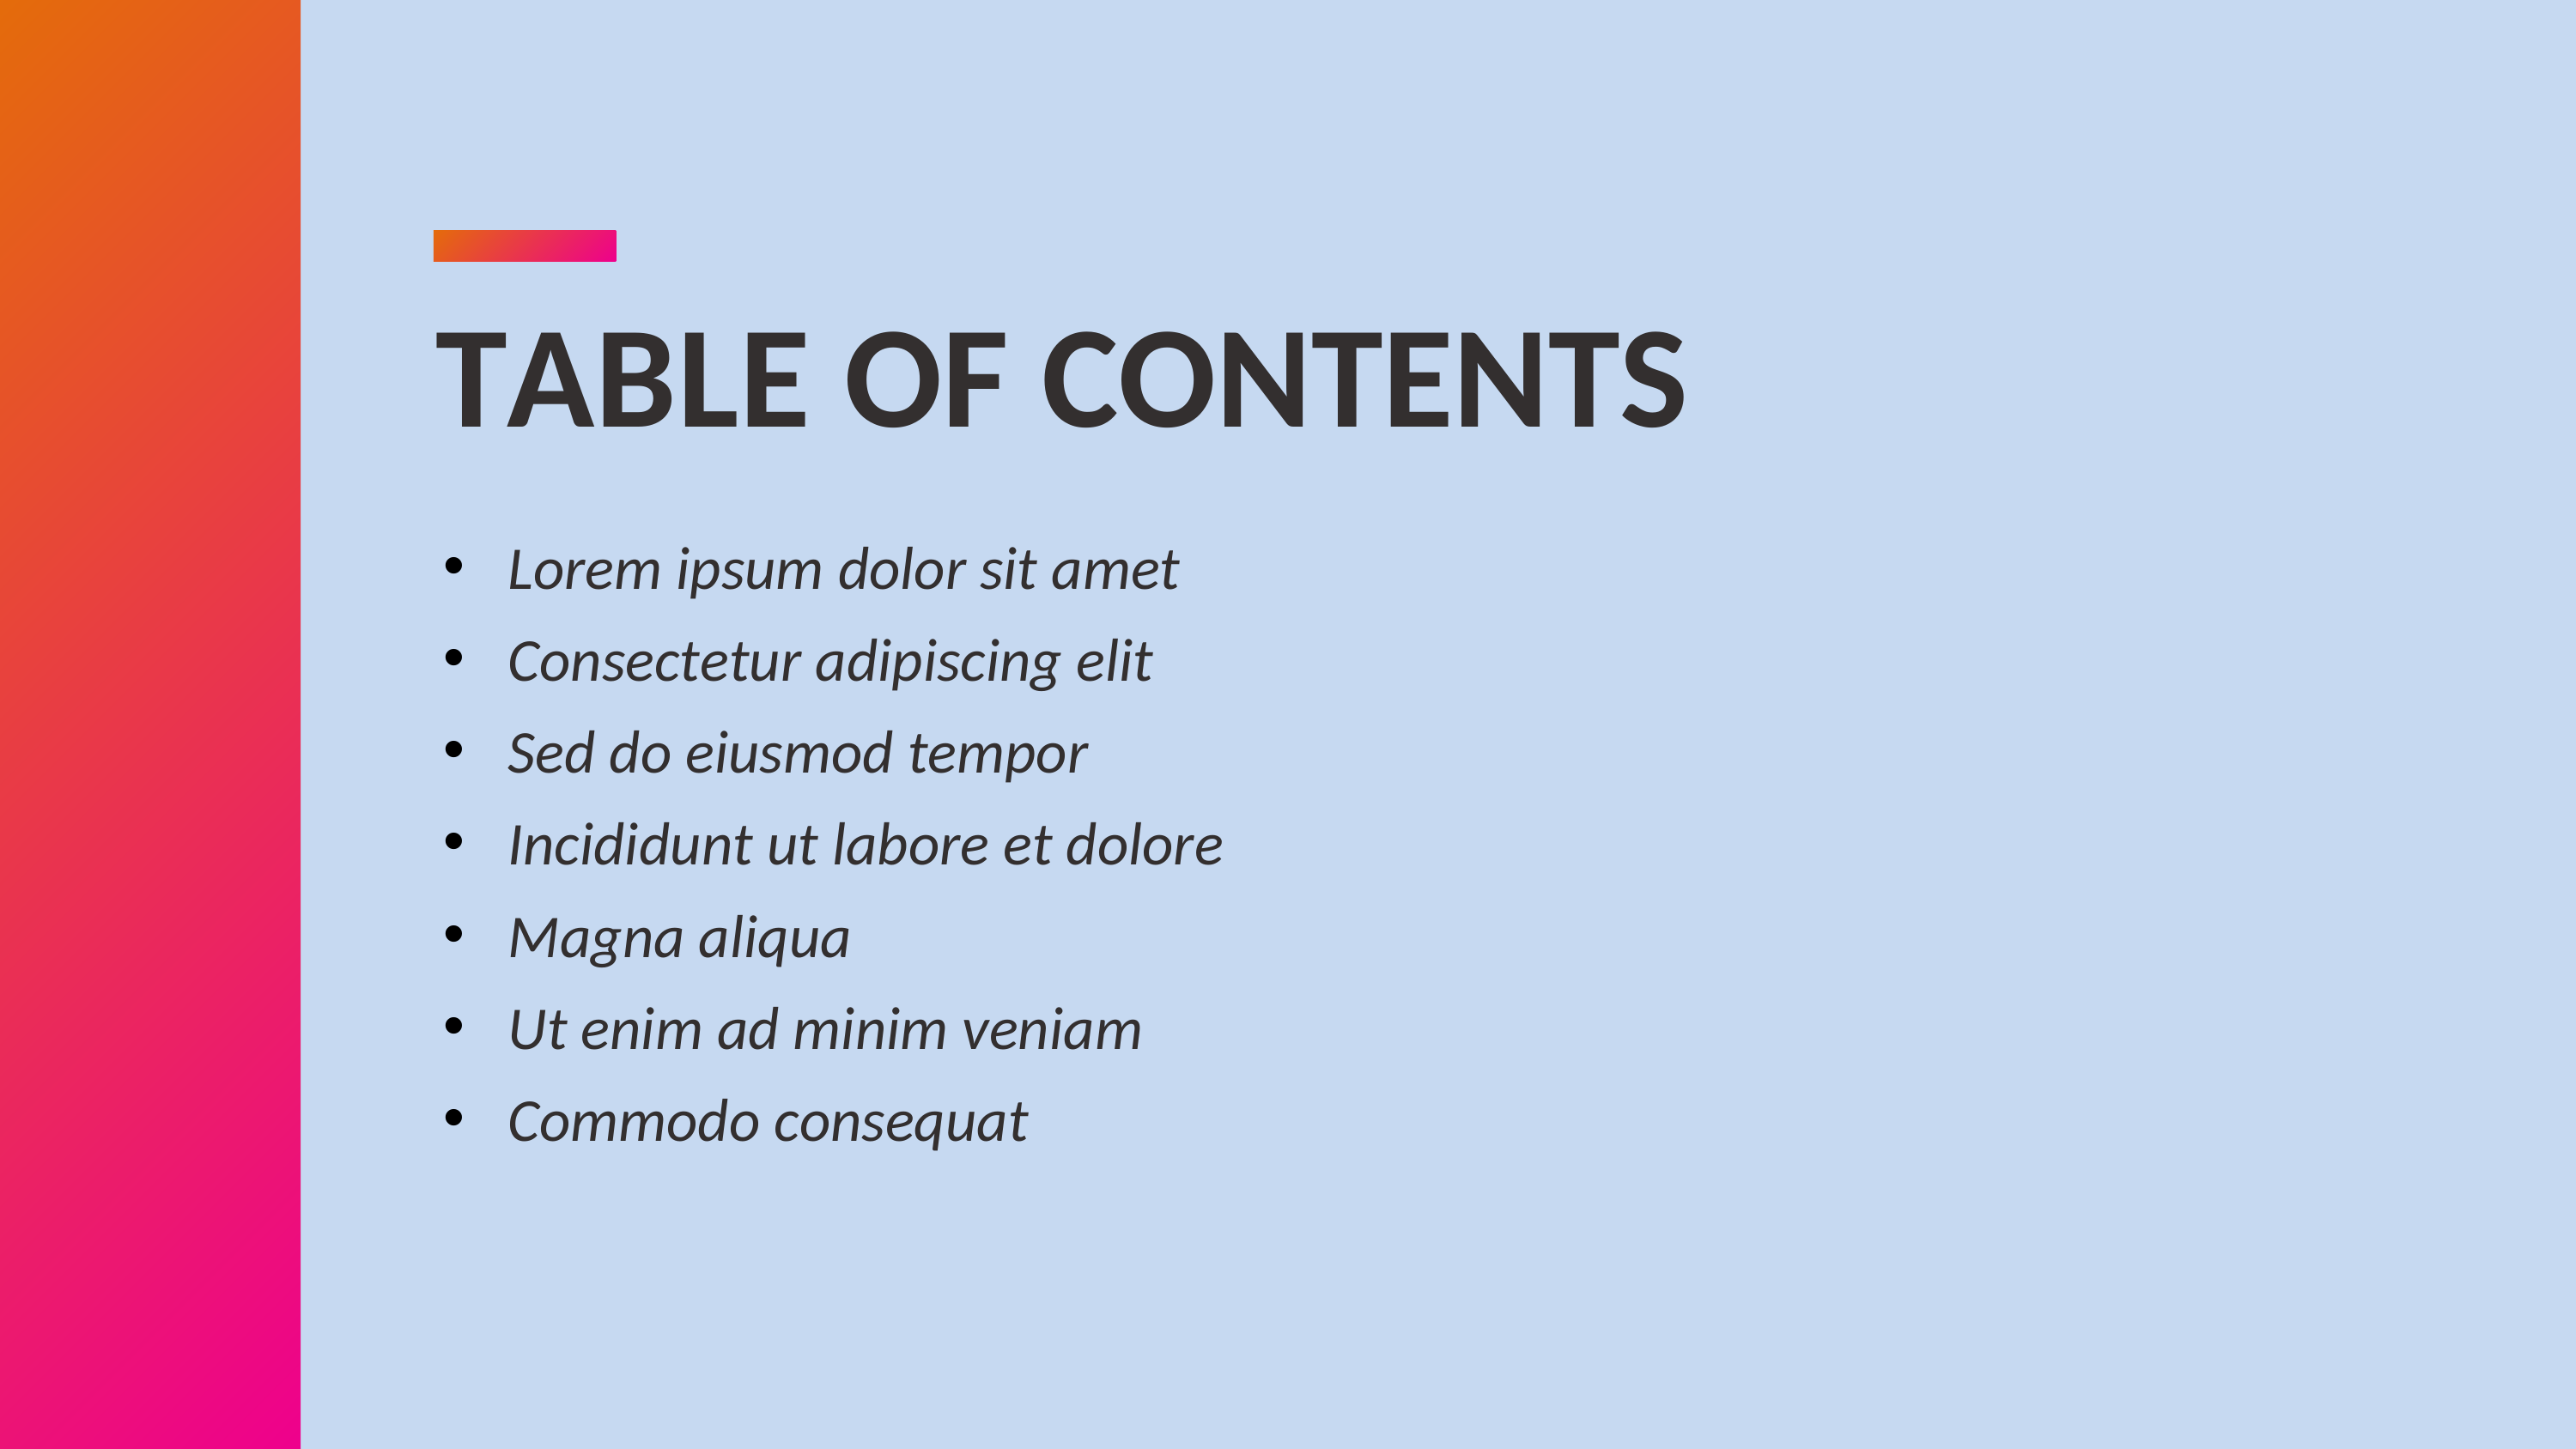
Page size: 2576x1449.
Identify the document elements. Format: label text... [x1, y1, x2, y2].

list Lorem ipsum dolor sit amet Consectetur adipiscing elit Sed do eiusmod tempor Incididunt ut labore et dolore Magna aliqua Ut enim ad minim veniam Commodo consequat [440, 509, 1505, 1155]
title TABLE OF CONTENTS [433, 280, 1726, 630]
text_box [433, 230, 617, 262]
